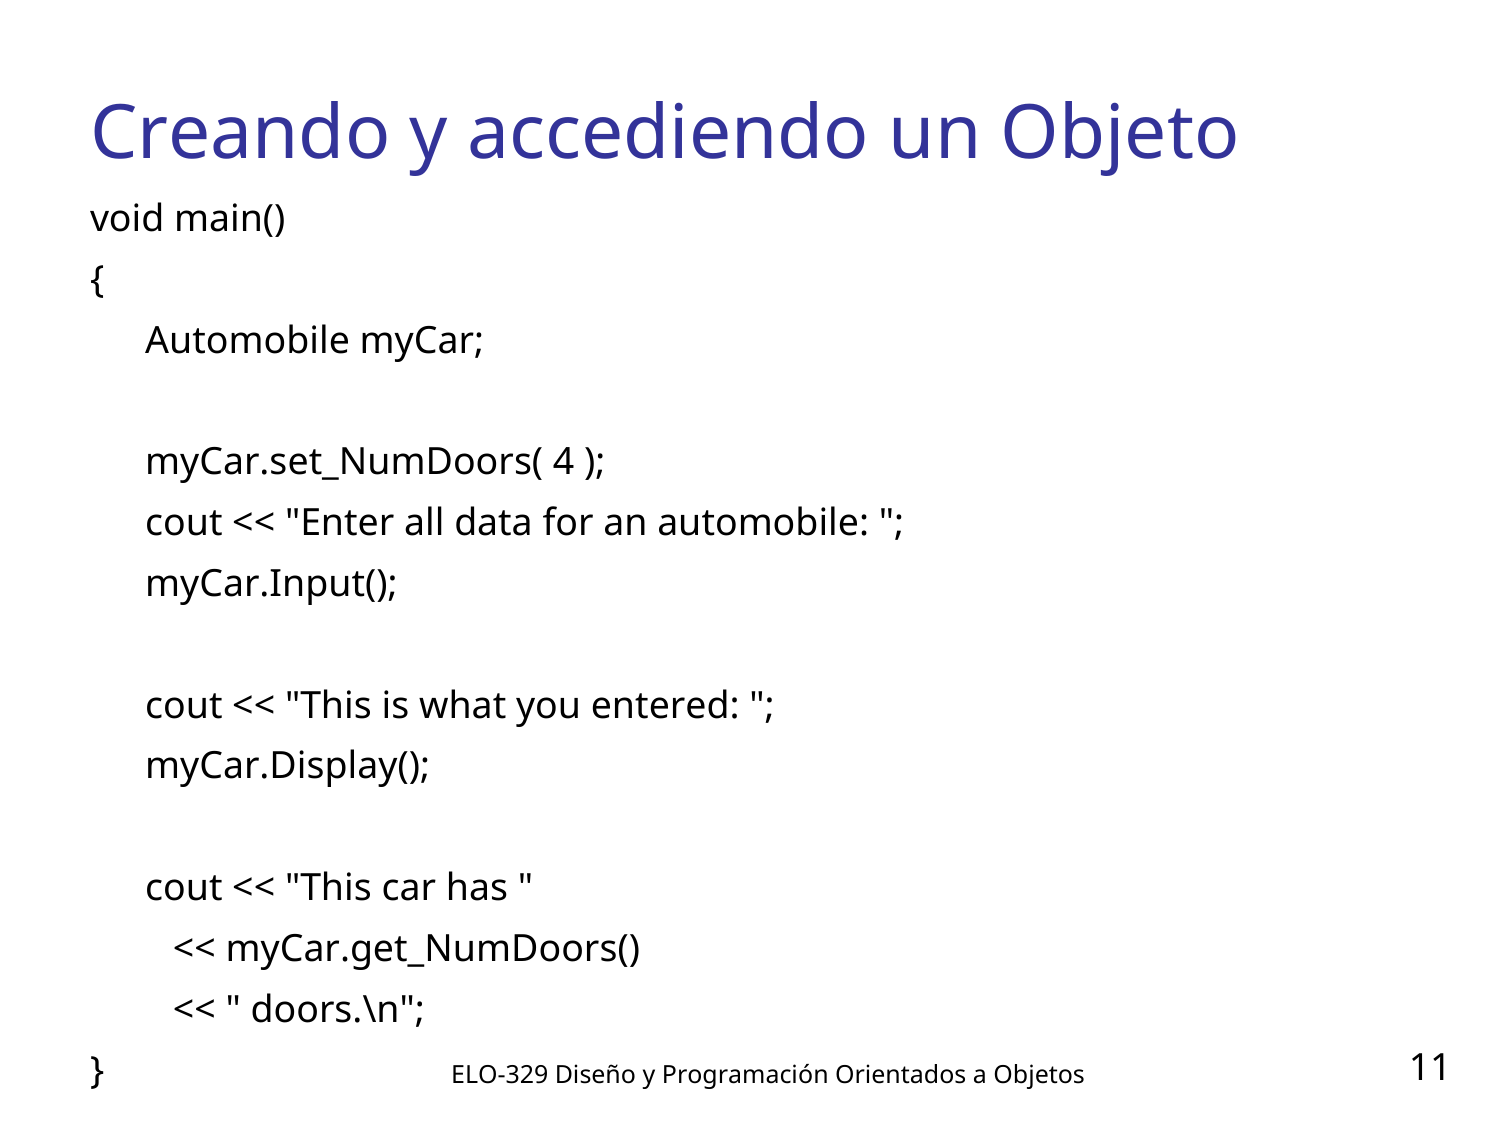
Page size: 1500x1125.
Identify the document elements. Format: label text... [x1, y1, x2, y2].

list void main()‏ { Automobile myCar; myCar.set_NumDoors( 4 ); cout << "Enter all data for an automobile: "; myCar.Input(); cout << "This is what you entered: "; myCar.Display(); cout << "This car has " << myCar.get_NumDoors() << " doors.\n"; } [75, 183, 1462, 1068]
title Creando y accediendo un Objeto [75, 10, 1465, 188]
